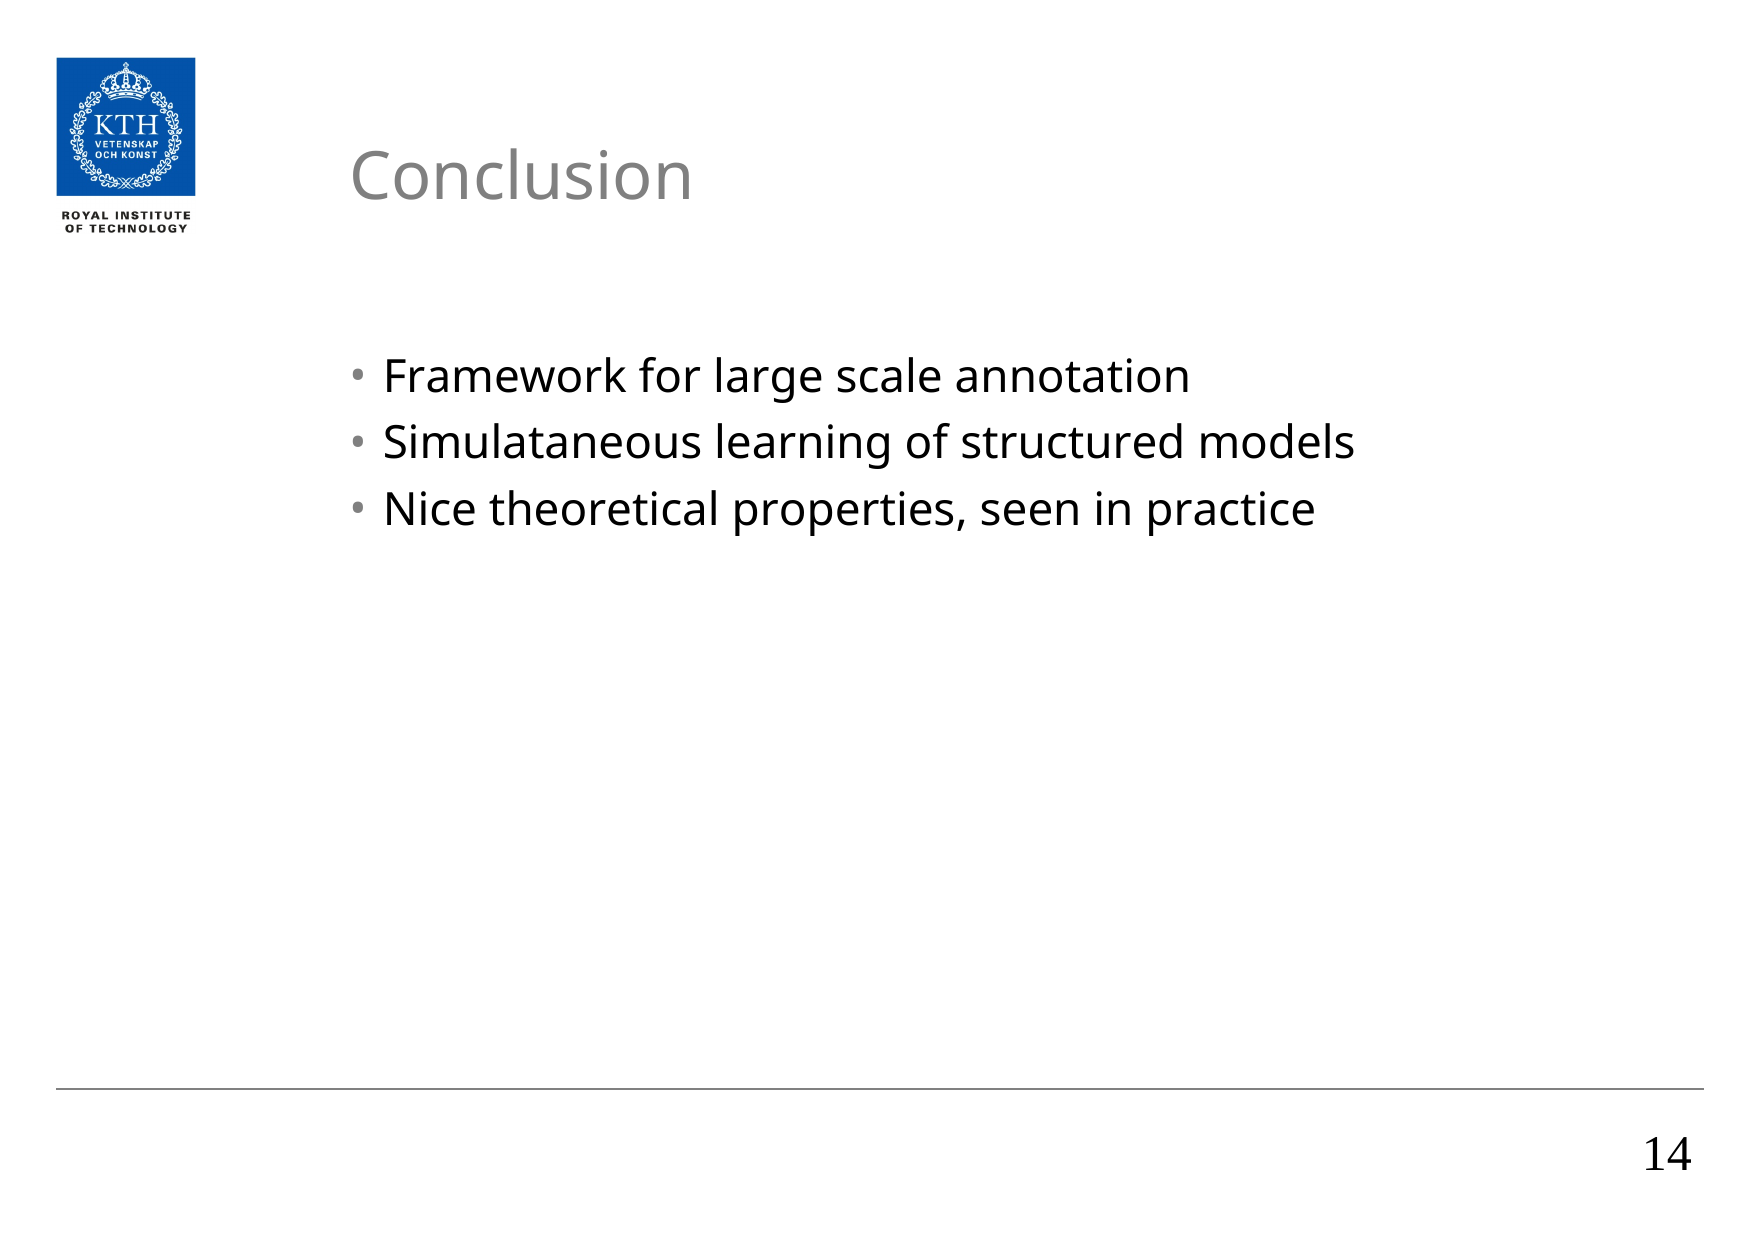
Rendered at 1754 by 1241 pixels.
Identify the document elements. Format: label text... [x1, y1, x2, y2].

picture [56, 57, 196, 234]
title Conclusion [349, 69, 1663, 277]
list Framework for large scale annotation Simulataneous learning of structured models Nice theoretical properties, seen in practice [349, 338, 1667, 1073]
